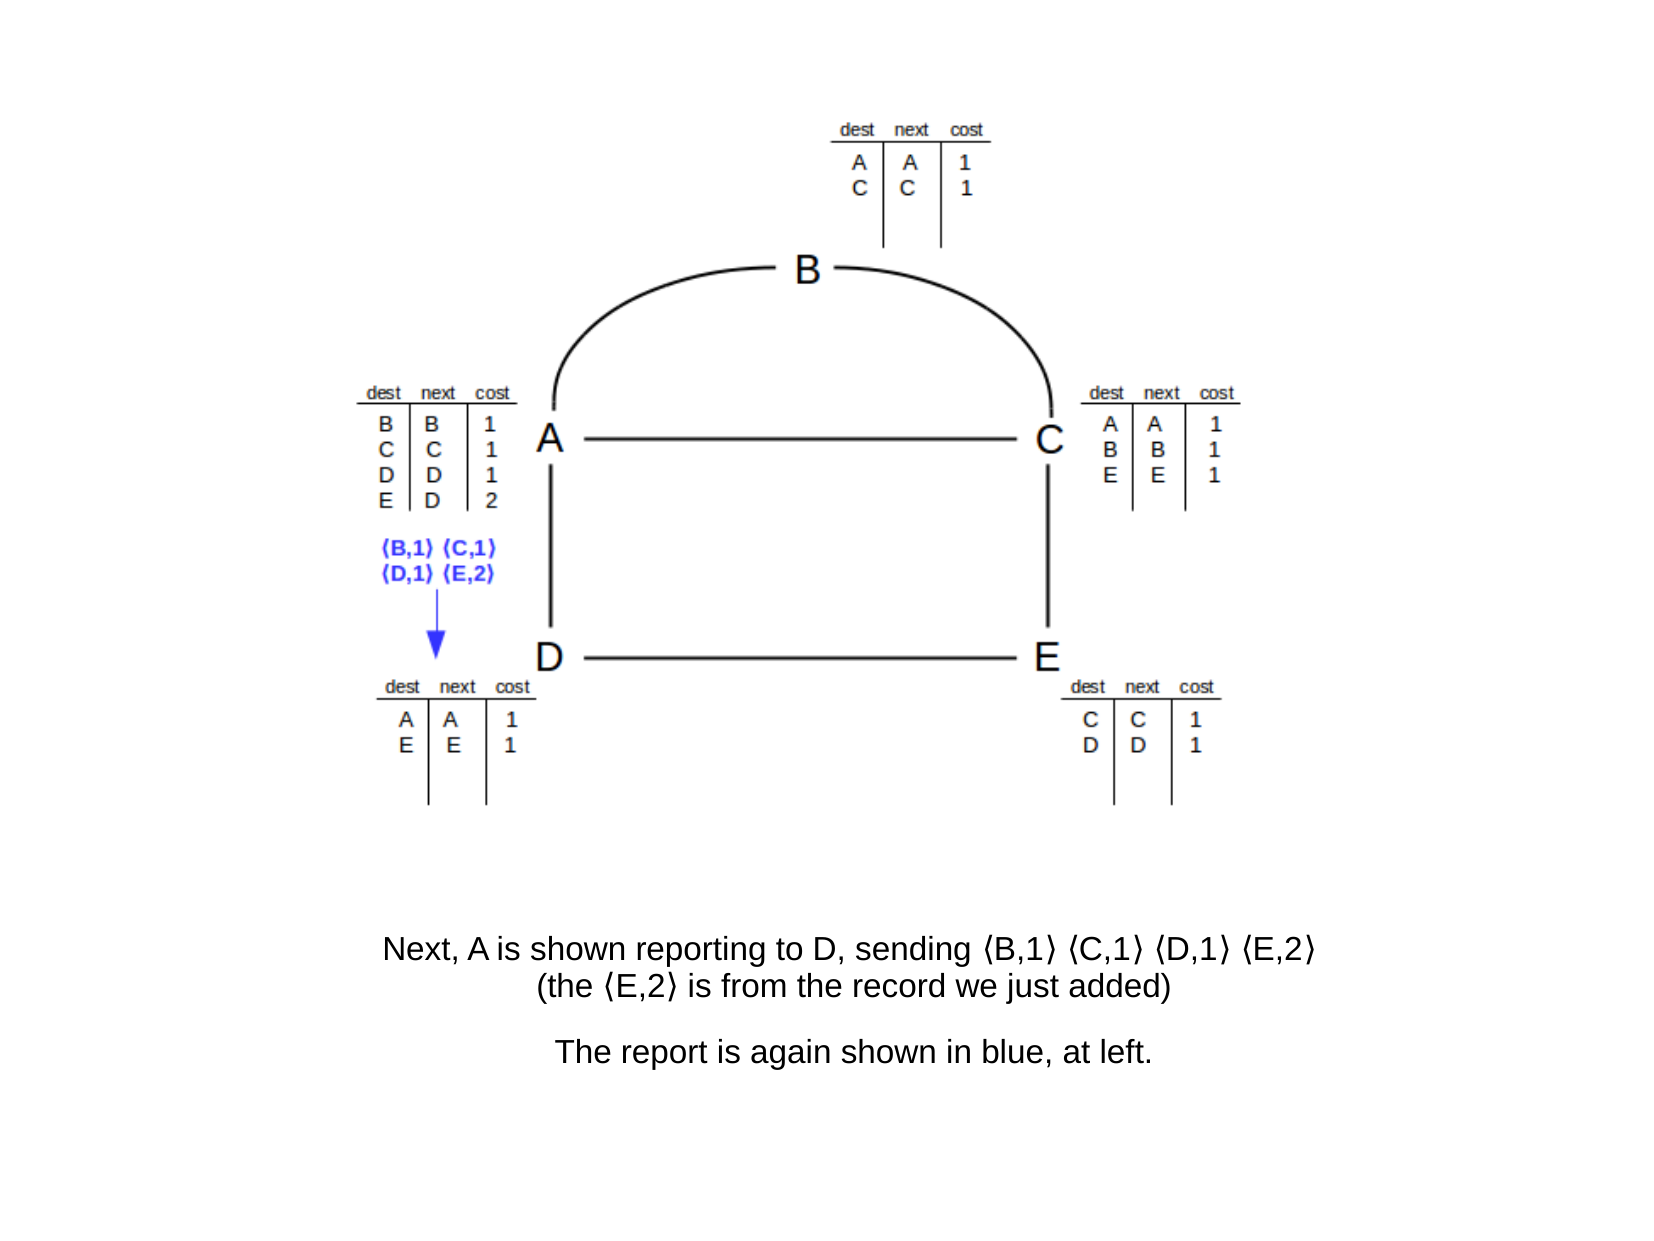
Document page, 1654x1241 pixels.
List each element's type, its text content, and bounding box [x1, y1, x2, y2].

list Next, A is shown reporting to D, sending ⟨B,1⟩ ⟨C,1⟩ ⟨D,1⟩ ⟨E,2⟩ (the ⟨E,2⟩ is from the record we just added) The report is again shown in blue, at left. [75, 930, 1564, 1126]
picture [350, 104, 1285, 871]
